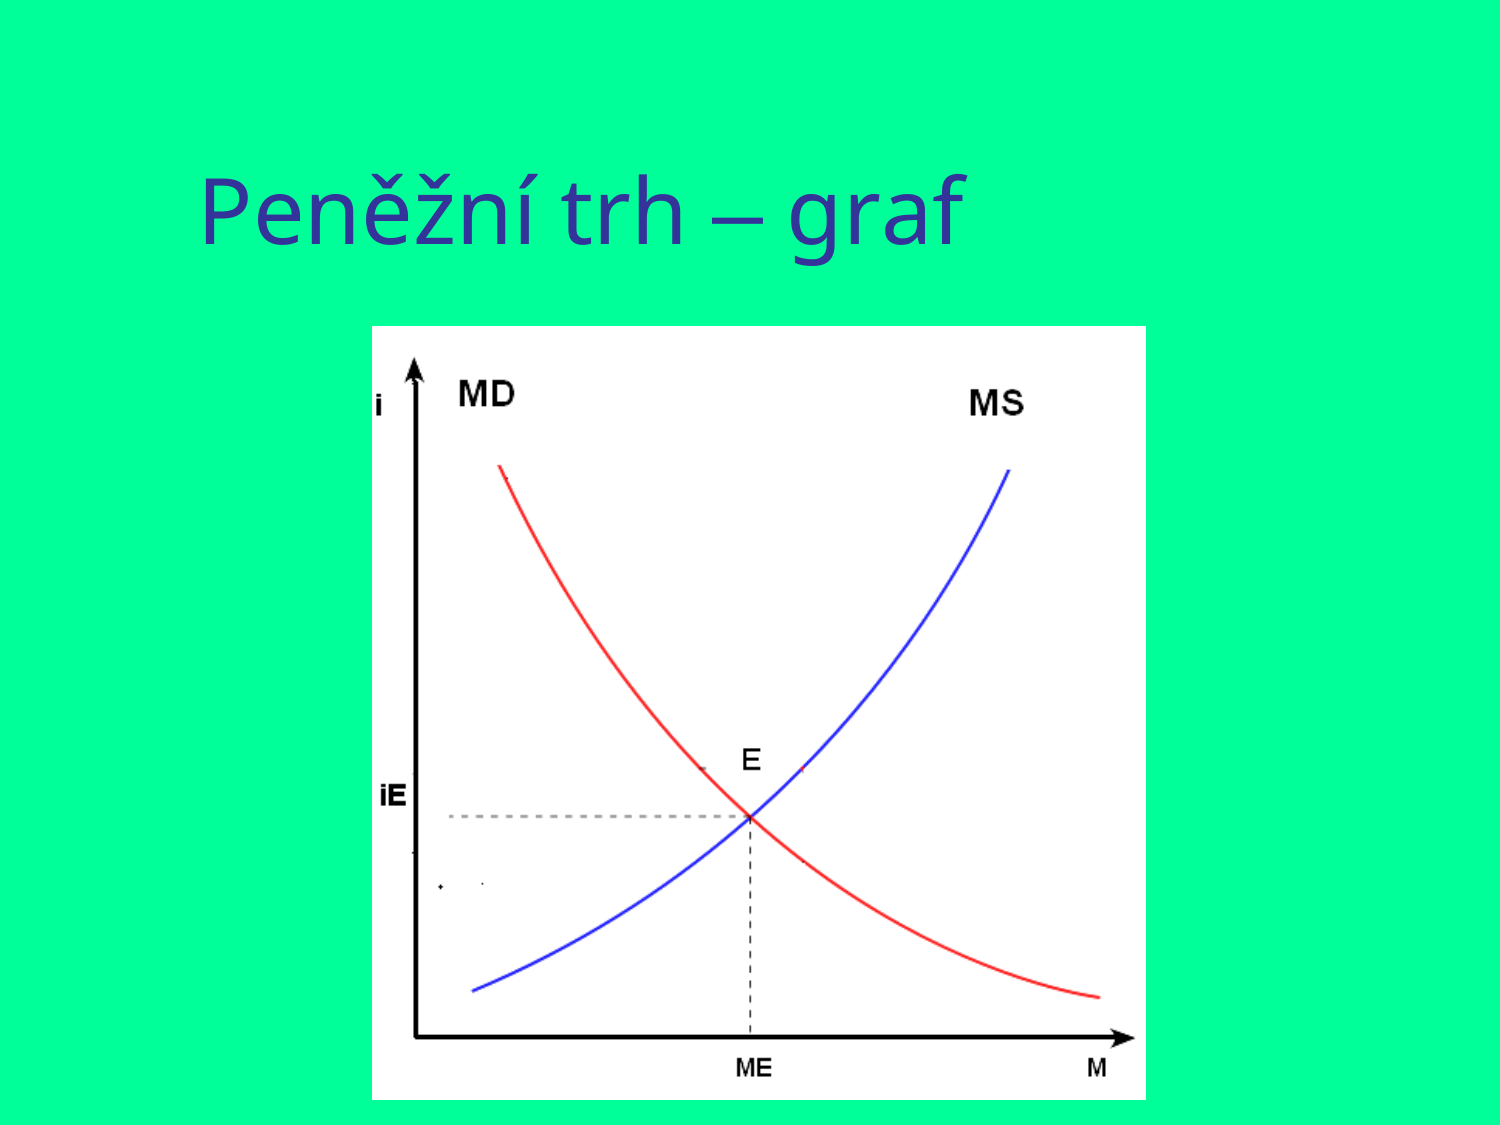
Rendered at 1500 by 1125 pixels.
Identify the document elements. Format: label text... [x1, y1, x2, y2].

text_box [372, 326, 1146, 1101]
title Peněžní trh ‒ graf [183, 30, 1462, 271]
